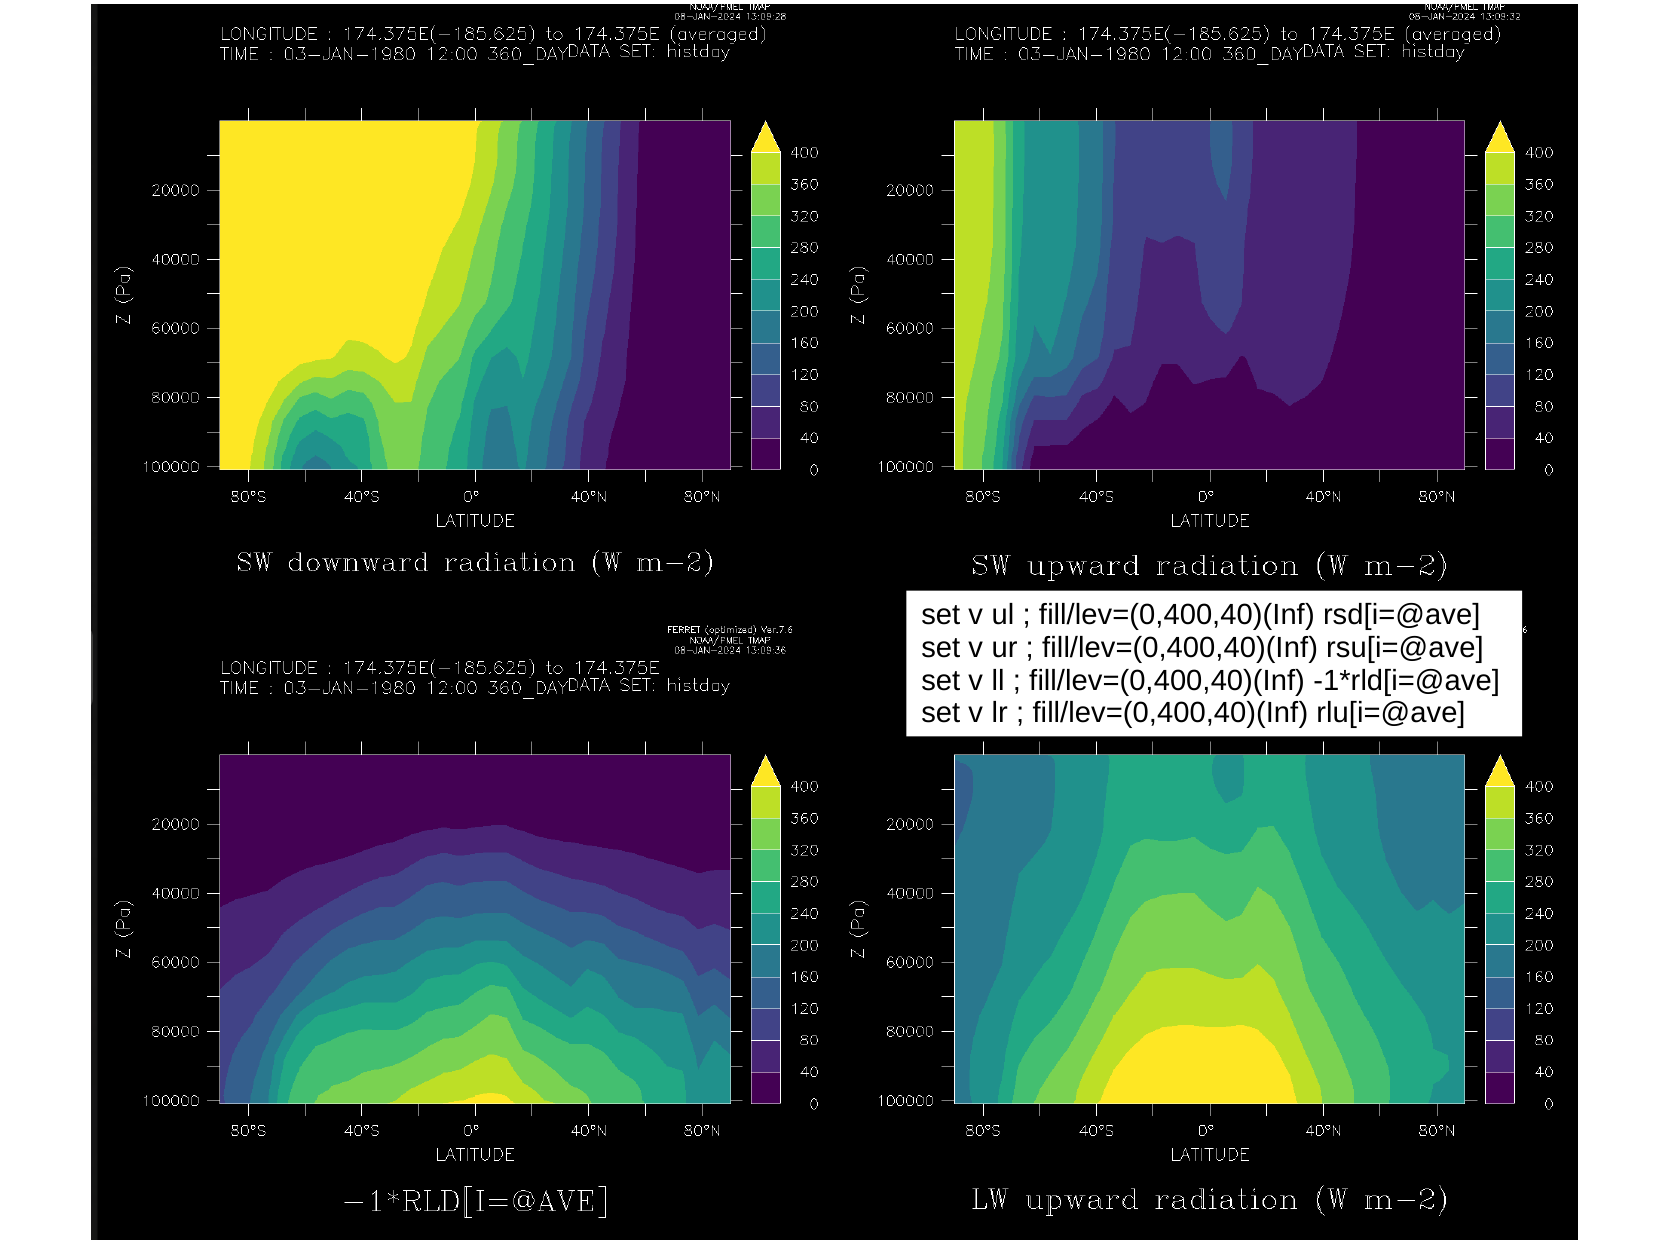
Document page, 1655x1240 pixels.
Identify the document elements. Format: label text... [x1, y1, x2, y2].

picture [91, 4, 1578, 1240]
text_box set v ul ; fill/lev=(0,400,40)(Inf) rsd[i=@ave] set v ur ; fill/lev=(0,400,40)(Inf) rsu[i=@ave] set v ll ; fill/lev=(0,400,40)(Inf) -1*rld[i=@ave] set v lr ; fill/lev=(0,400,40)(Inf) rlu[i=@ave] [906, 590, 1523, 737]
